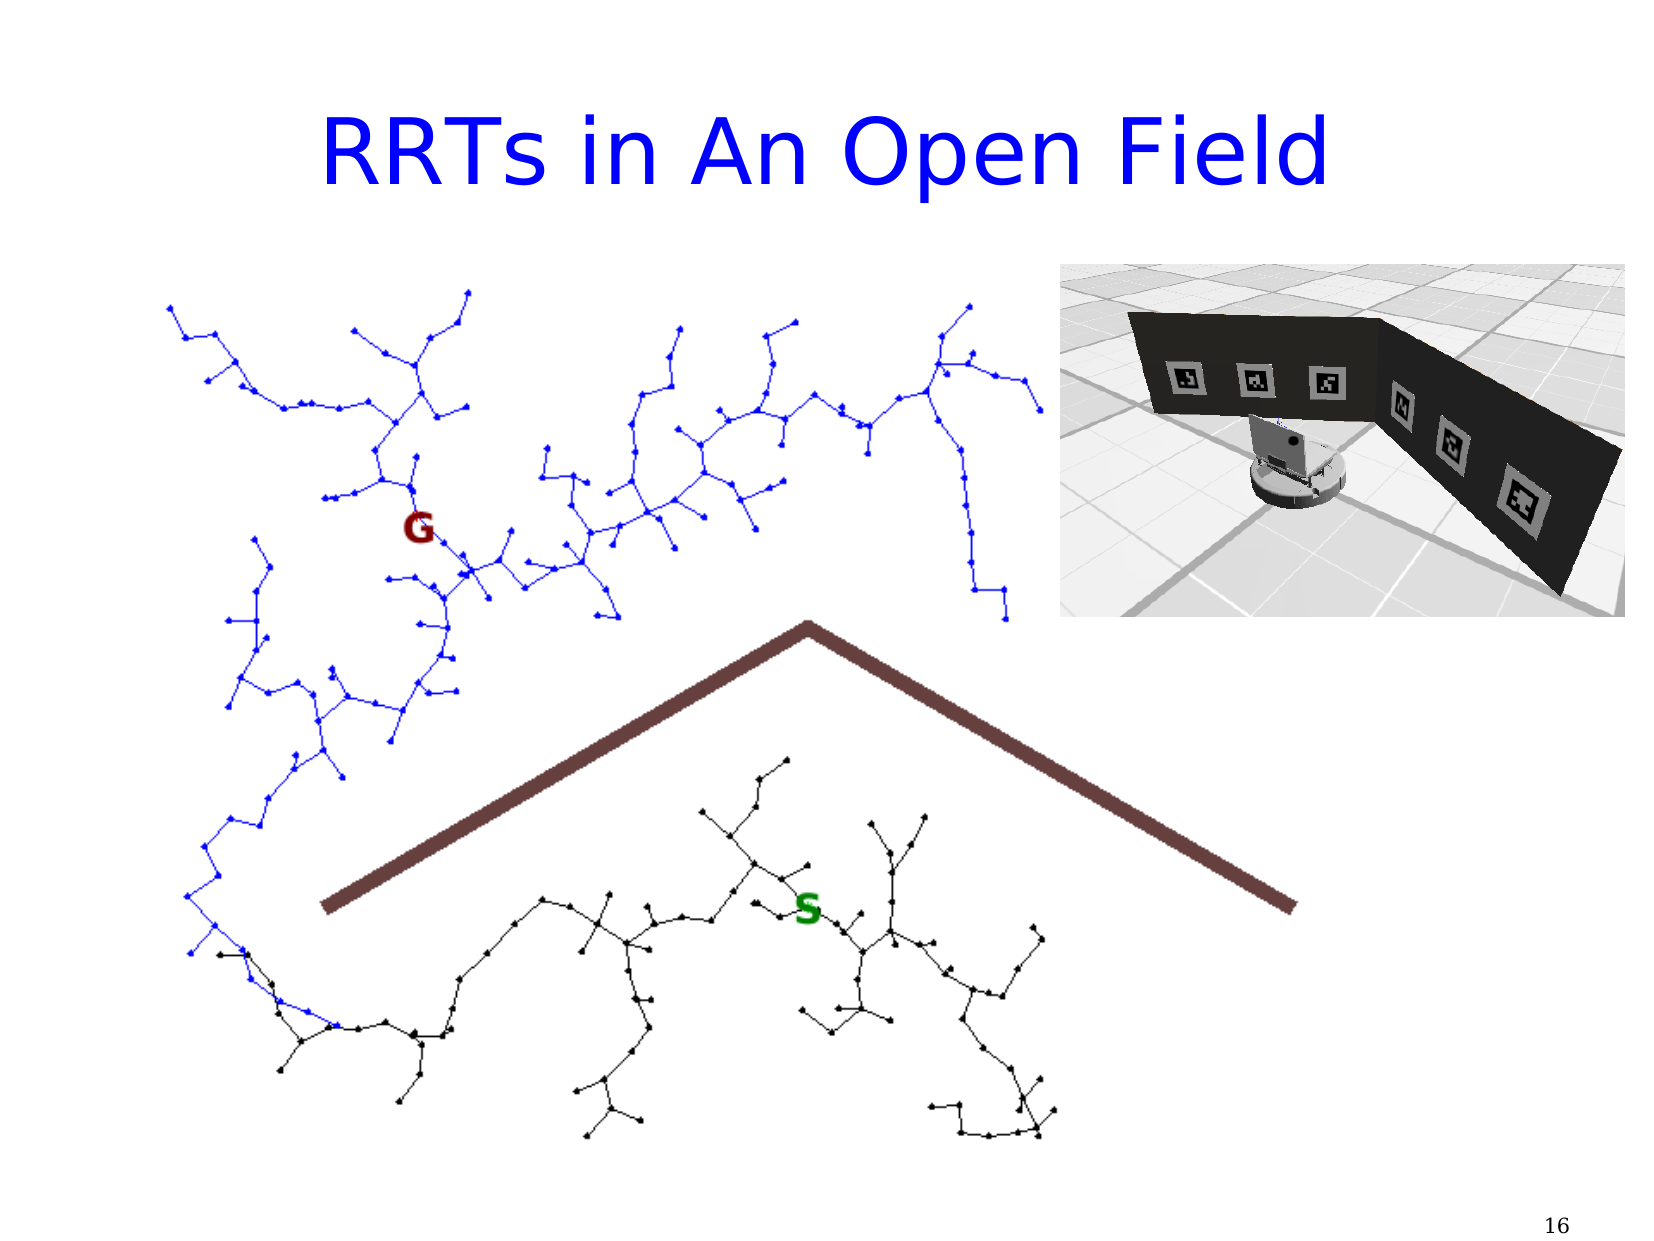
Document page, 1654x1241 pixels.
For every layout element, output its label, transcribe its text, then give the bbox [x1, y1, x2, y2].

title RRTs in An Open Field [82, 56, 1571, 250]
picture [120, 231, 1625, 1179]
